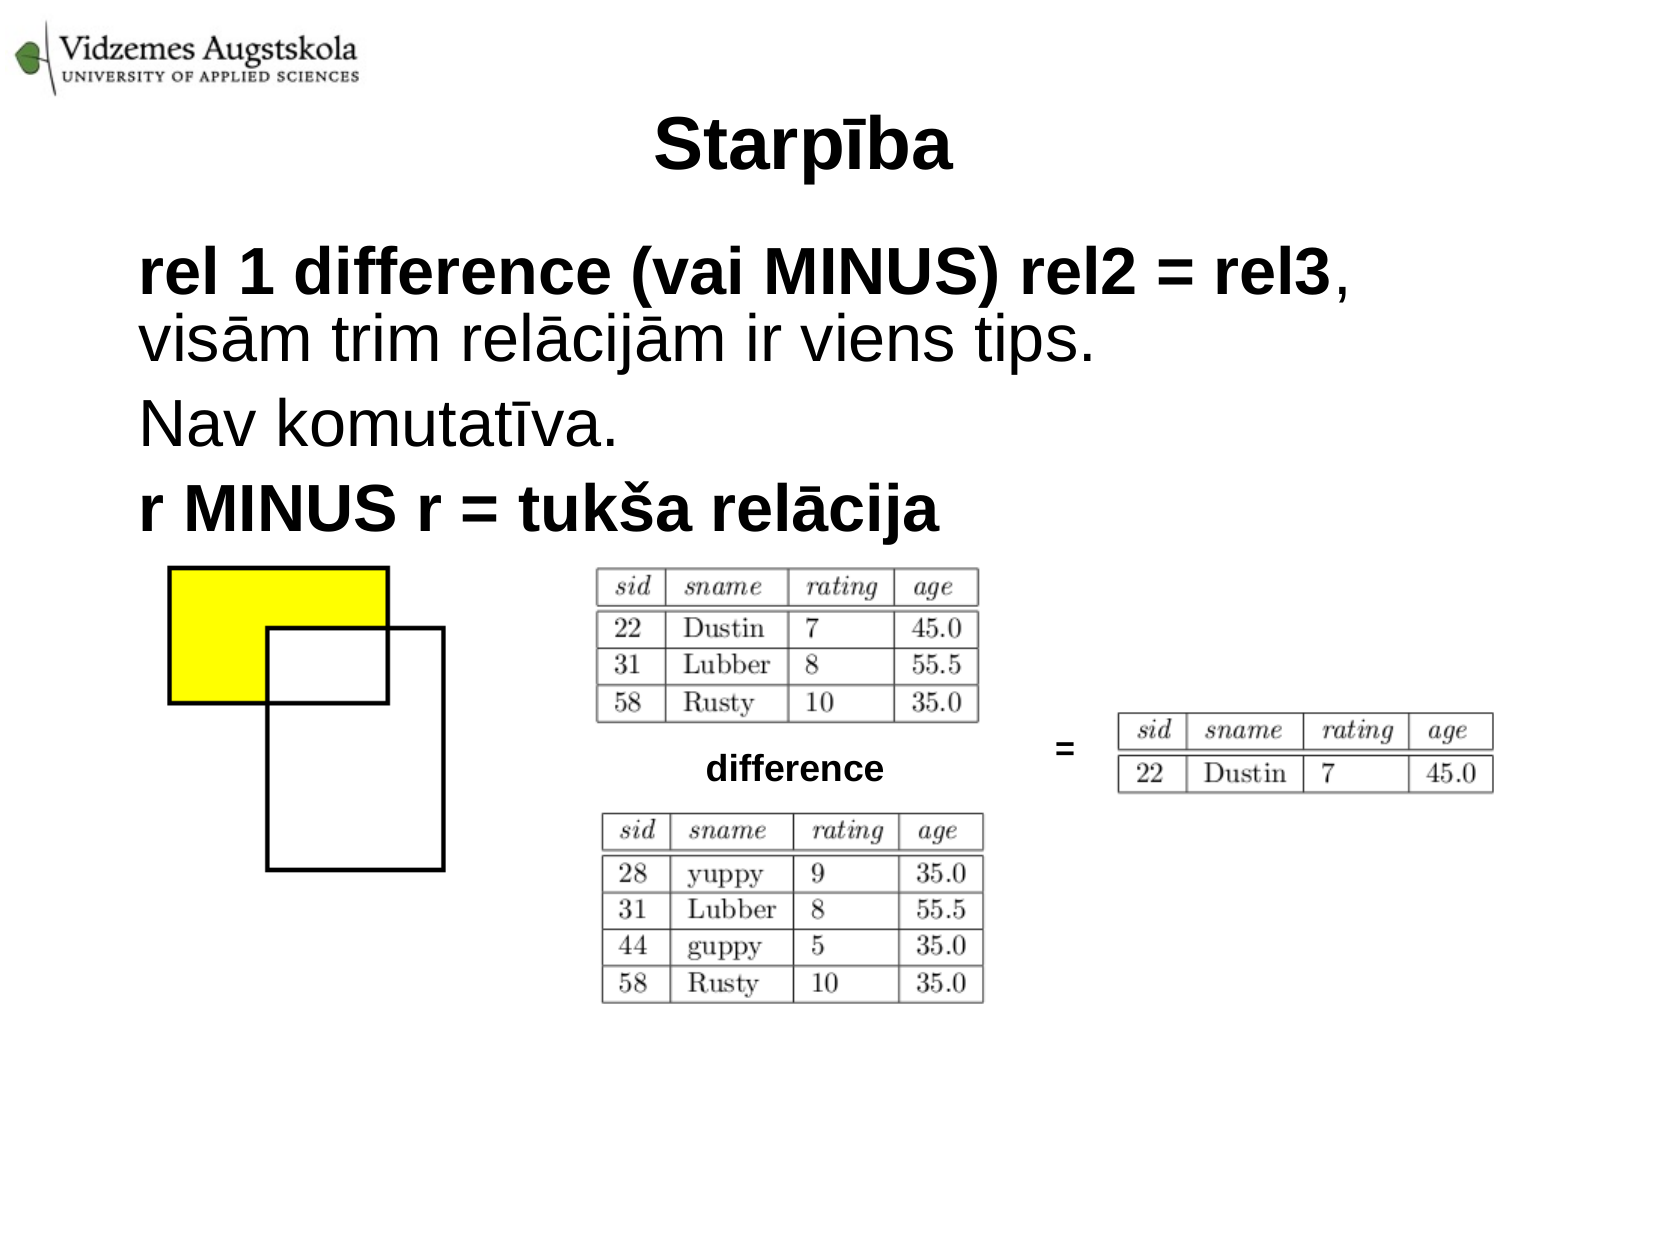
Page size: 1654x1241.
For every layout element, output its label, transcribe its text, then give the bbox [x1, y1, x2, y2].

title Starpība [94, 103, 1512, 188]
picture [1109, 702, 1506, 805]
list rel 1 difference (vai MINUS) rel2 = rel3, visām trim relācijām ir viens tips. Nav komutatīva. r MINUS r = tukša relācija [82, 236, 1569, 1107]
picture [160, 560, 455, 880]
picture [590, 560, 984, 734]
picture [5, 2, 368, 113]
text_box difference [690, 740, 900, 798]
picture [593, 804, 993, 1010]
text_box = [1003, 726, 1099, 768]
